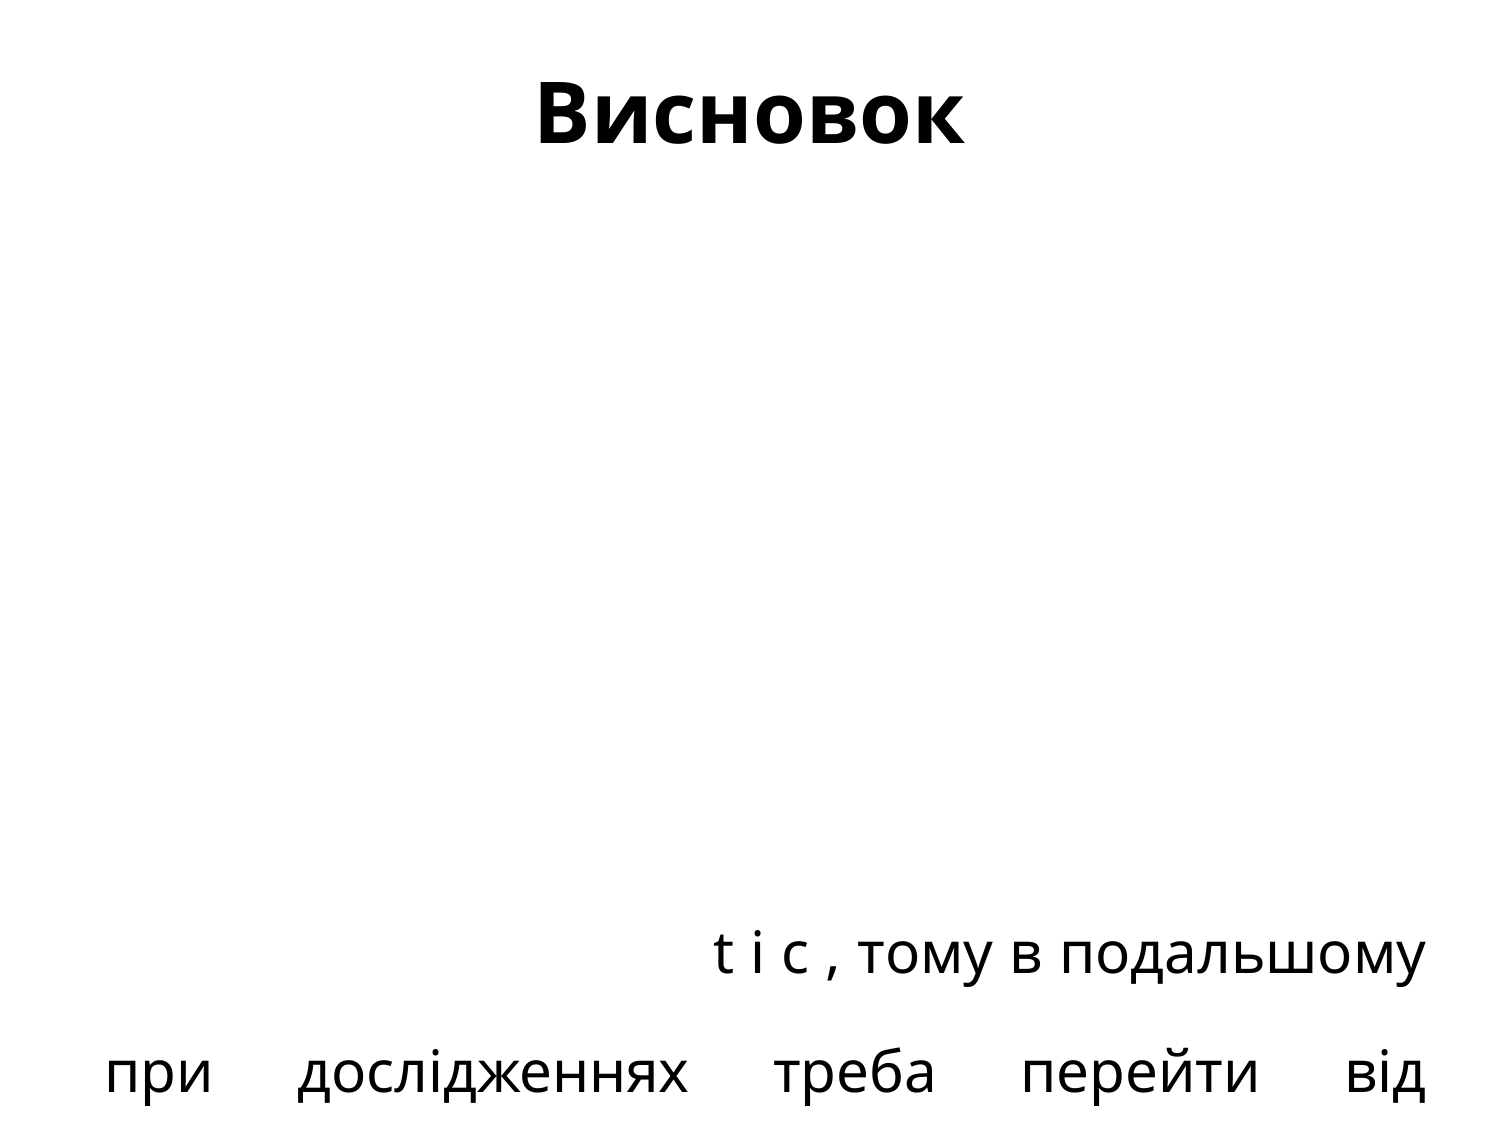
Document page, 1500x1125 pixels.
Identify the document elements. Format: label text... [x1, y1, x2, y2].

list Отже функція відклику змінилася на 10% при цілком реальній у виробничих умовах зміні навантаження об’єму. Аналіз утворених результатів показав, що цей вплив зіставлюваний з впливом незалежних змінних t і c , тому в подальшому при дослідженнях треба перейти від двофакторних до трифакторних експериментів. [0, 269, 1442, 1115]
title Висновок [75, 45, 1425, 233]
